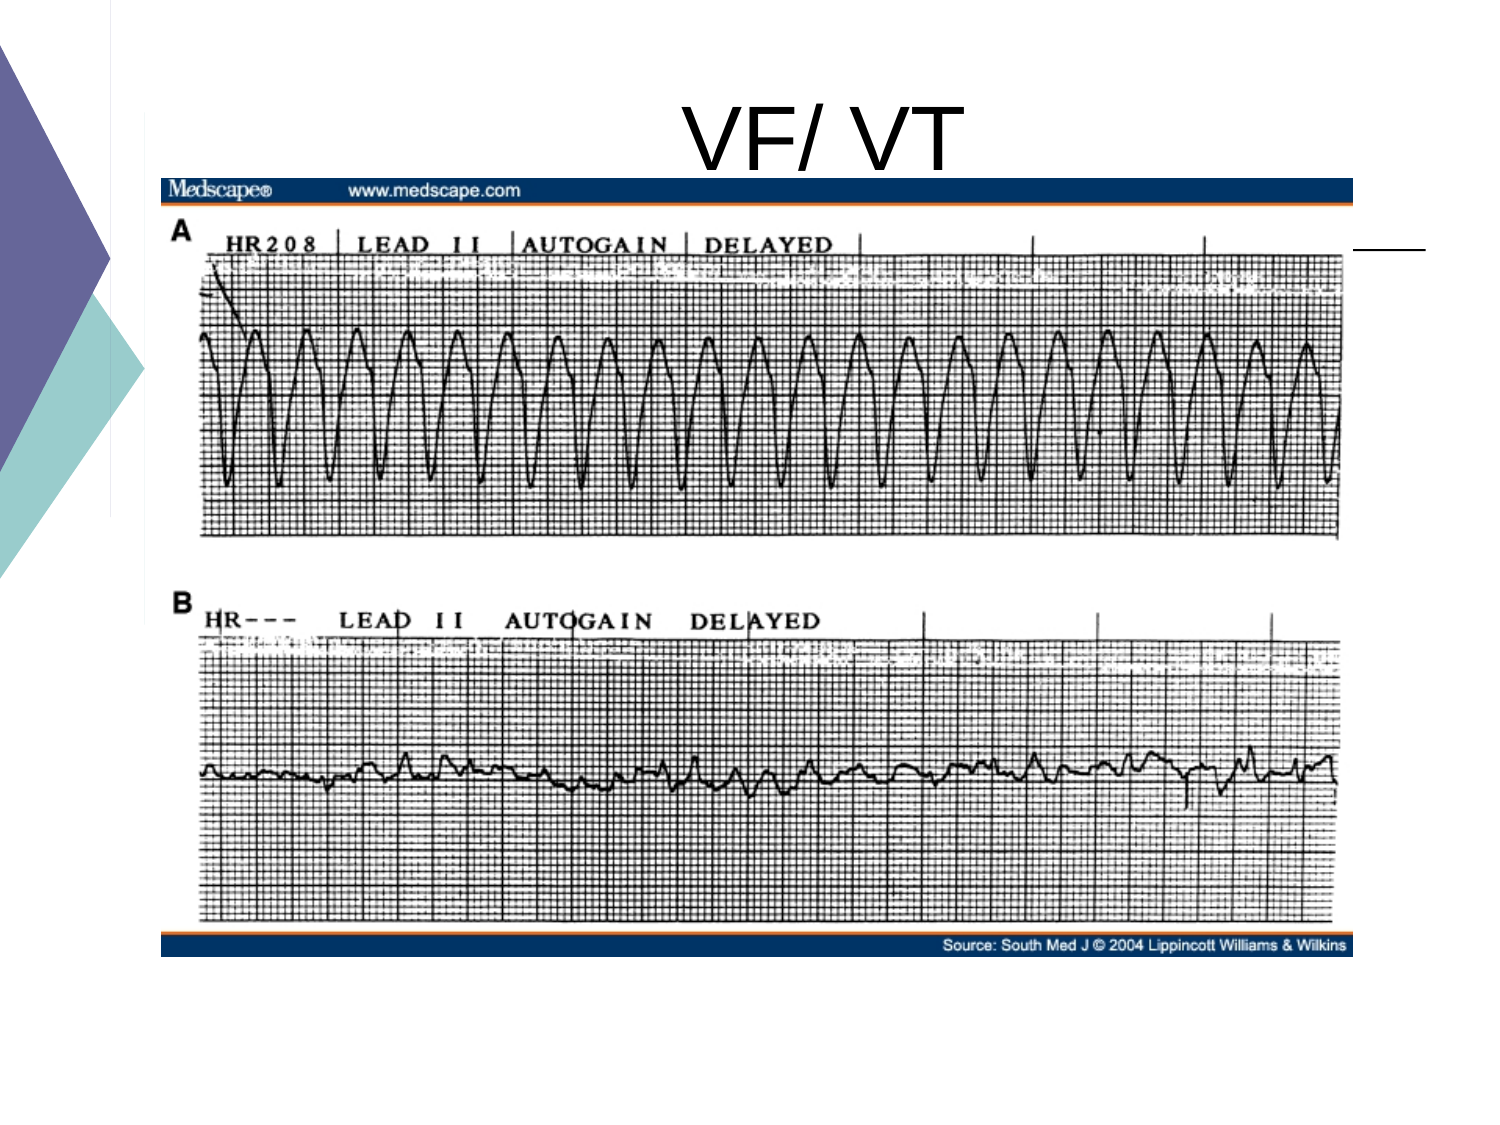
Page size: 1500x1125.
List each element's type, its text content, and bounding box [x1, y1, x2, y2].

picture [161, 178, 1353, 957]
title VF/ VT [224, 41, 1425, 237]
